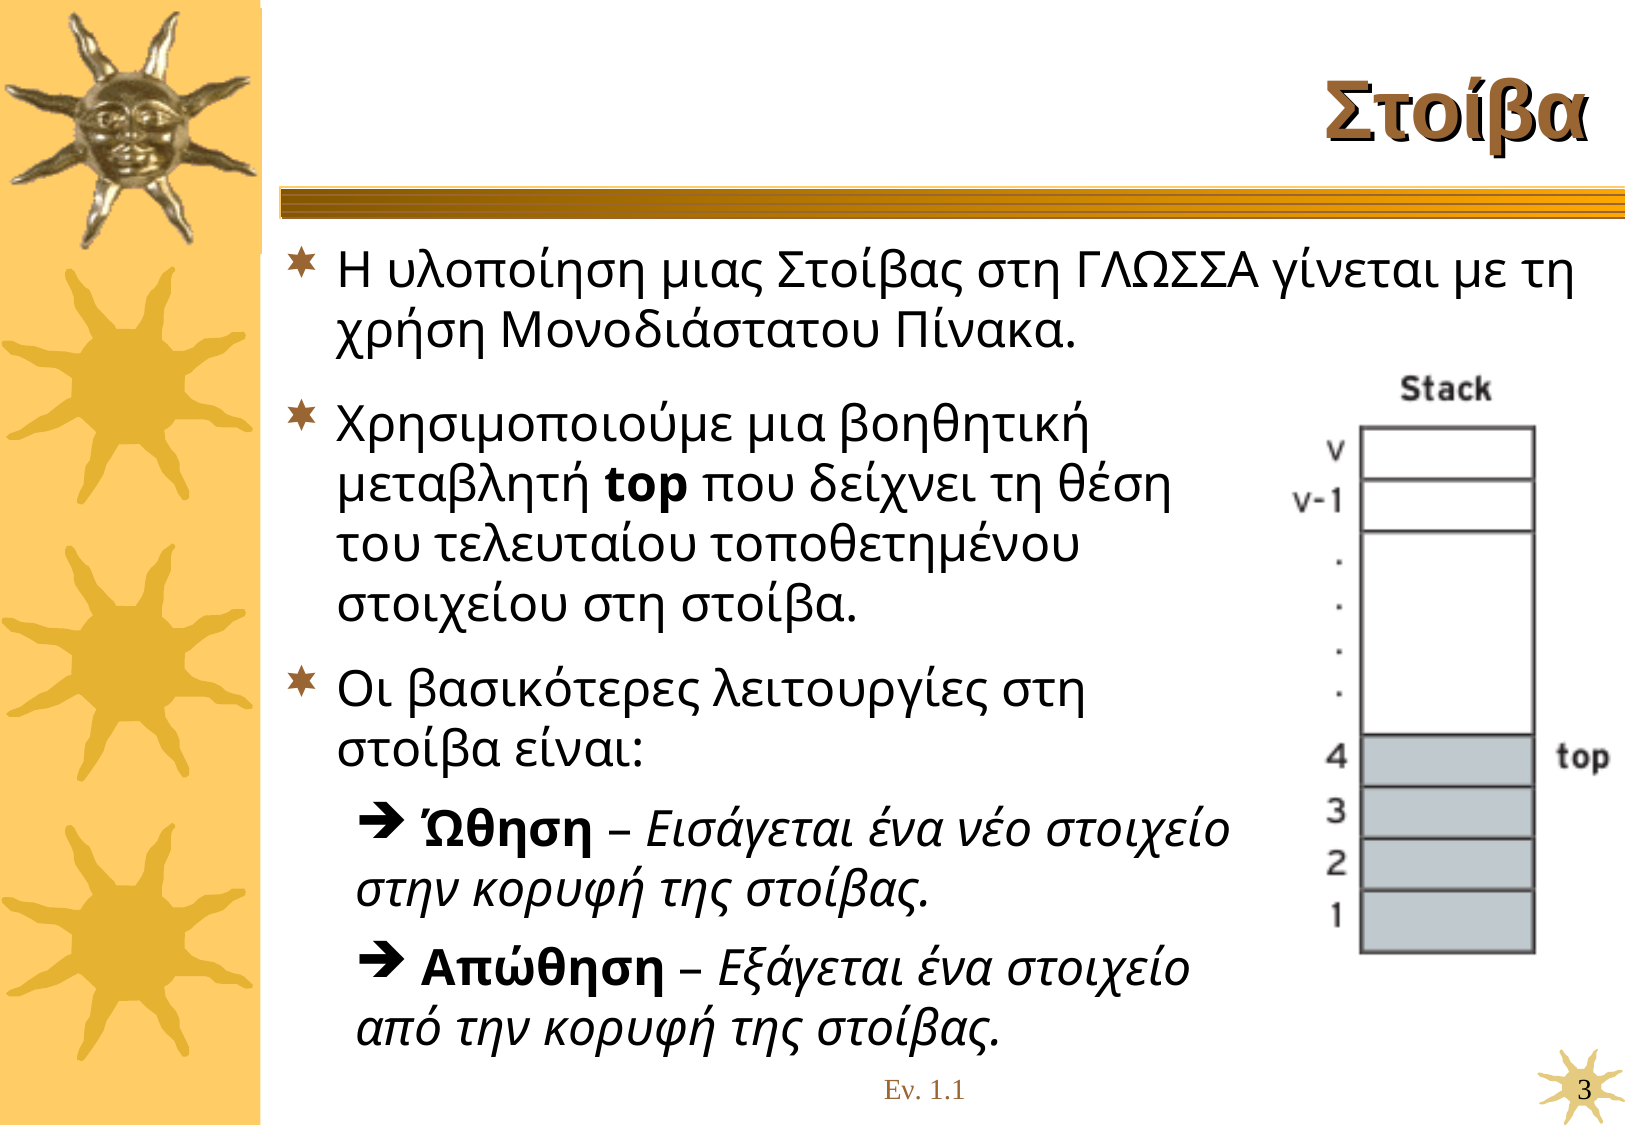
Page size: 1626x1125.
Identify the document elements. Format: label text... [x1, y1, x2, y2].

picture [1, 163, 262, 254]
text_box Η υλοποίηση μιας Στοίβας στη ΓΛΩΣΣΑ γίνεται με τη χρήση Μονοδιάστατου Πίνακα. [265, 230, 1625, 384]
text_box Στοίβα [0, 0, 1625, 163]
picture [1283, 354, 1626, 975]
text_box Χρησιμοποιούμε μια βοηθητική μεταβλητή top που δείχνει τη θέση του τελευταίου τοποθετημένου στοιχείου στη στοίβα. Οι βασικότερες λειτουργίες στη στοίβα είναι: Ώθηση – Εισάγεται ένα νέο στοιχείο στην κορυφή της στοίβας. Απώθηση – Εξάγεται ένα στοιχείο από την κορυφή της στοίβας. [265, 383, 1270, 1099]
